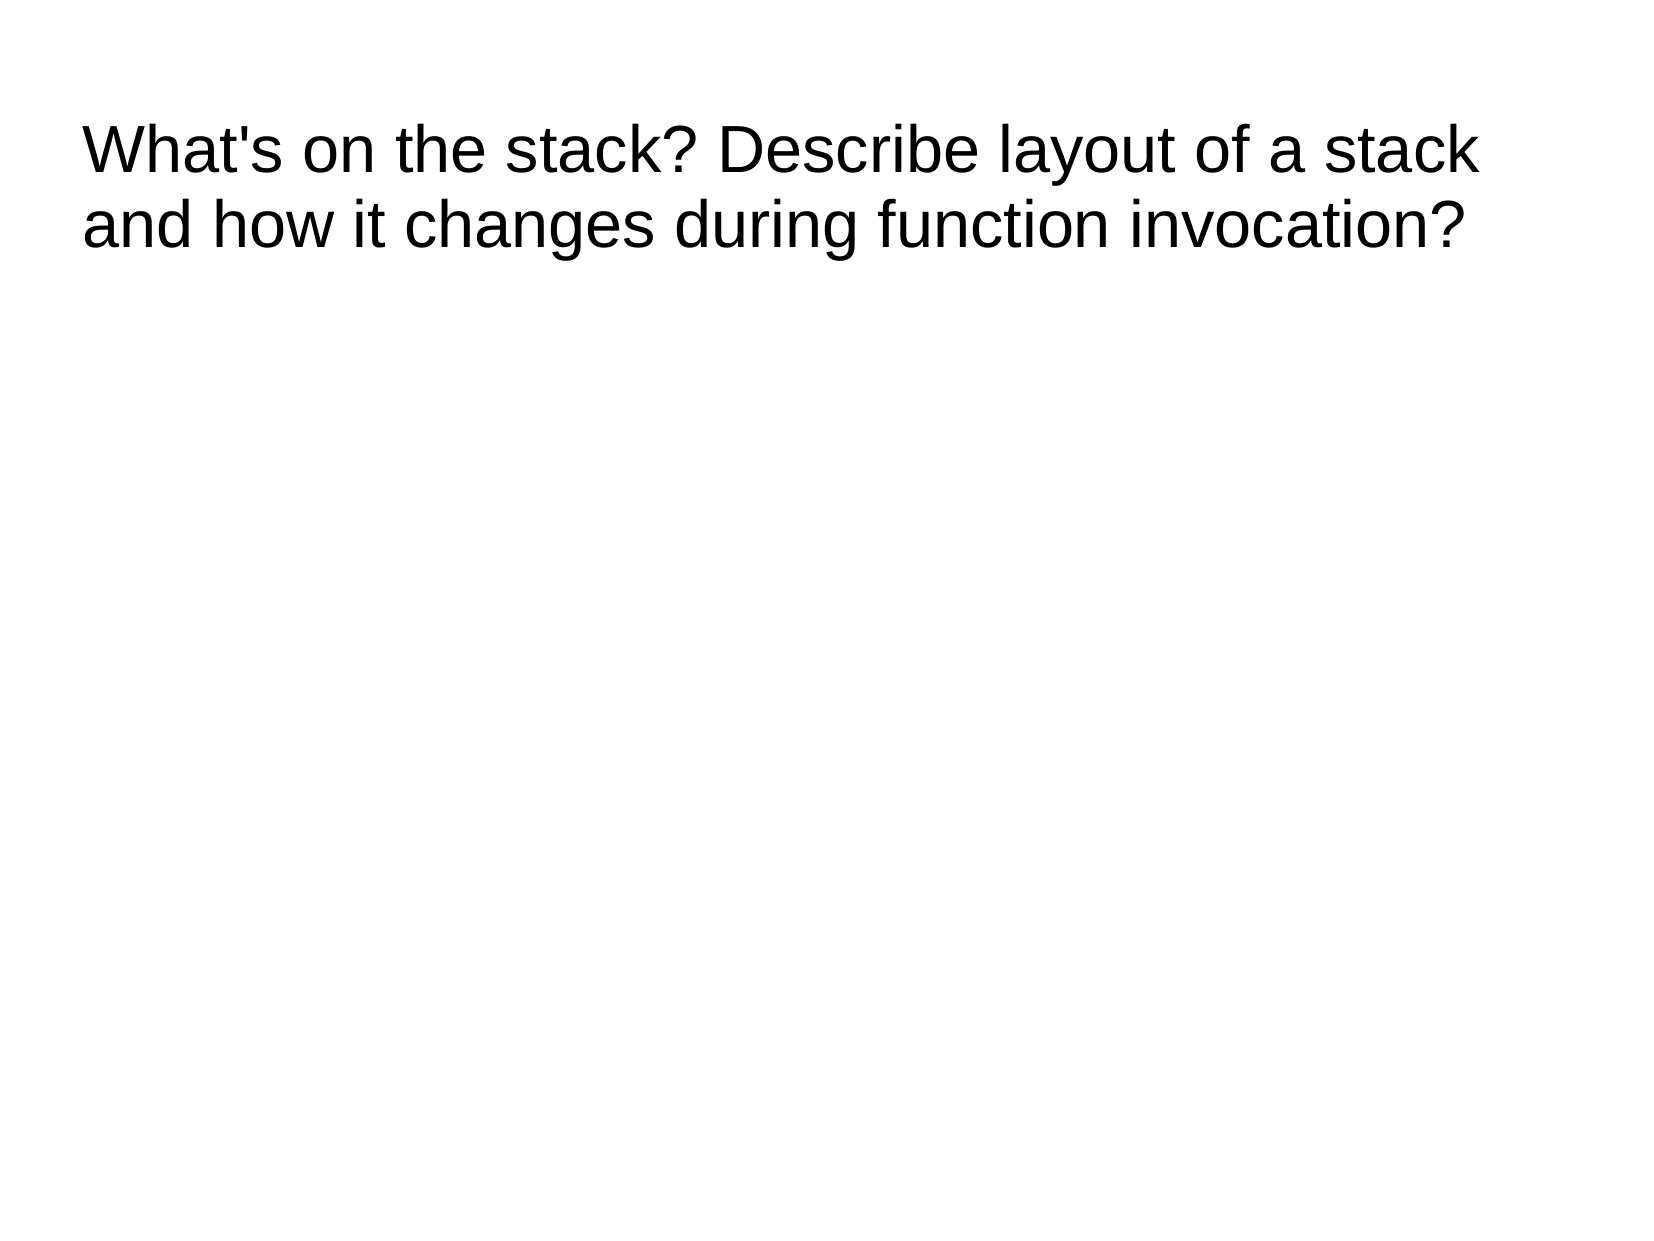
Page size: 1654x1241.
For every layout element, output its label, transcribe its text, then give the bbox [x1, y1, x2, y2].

list What's on the stack? Describe layout of a stack and how it changes during function invocation? [82, 112, 1571, 1010]
